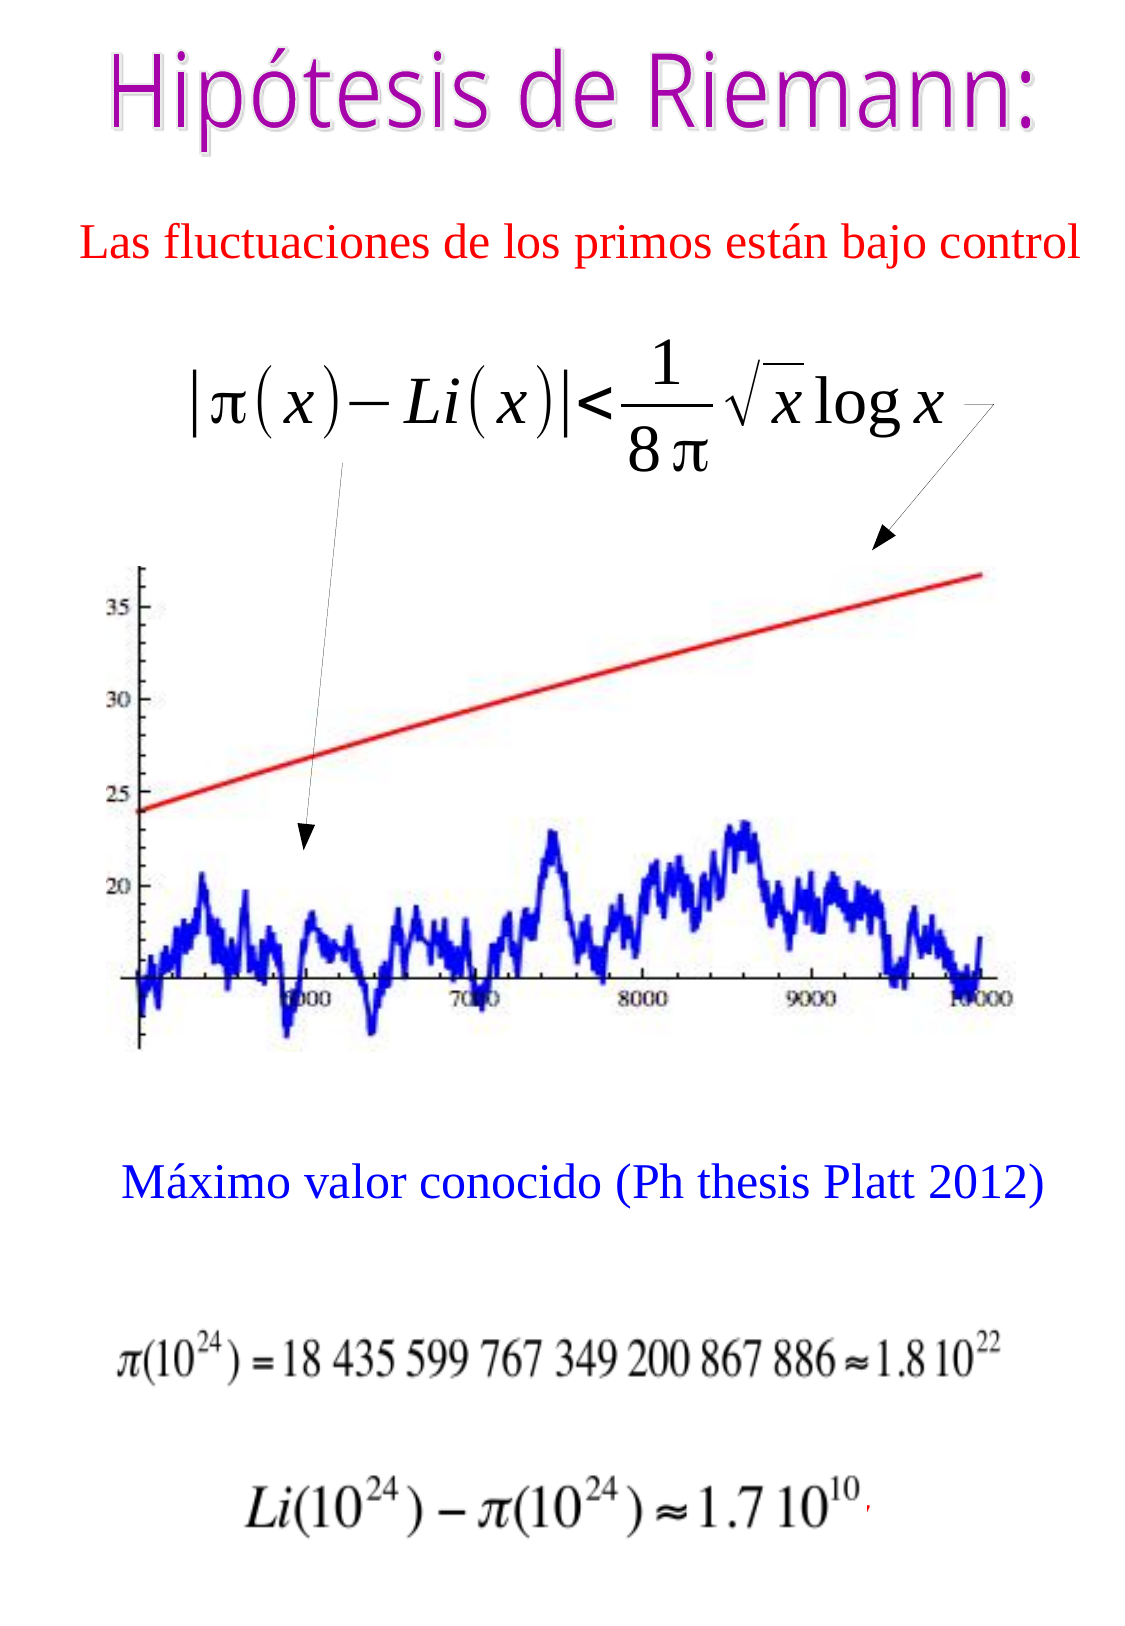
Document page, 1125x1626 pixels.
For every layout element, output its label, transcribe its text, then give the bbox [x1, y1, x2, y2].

text_box Hipótesis de Riemann: [433, 71, 442, 128]
text_box Hipótesis de Riemann: [252, 70, 297, 129]
text_box Máximo valor conocido (Ph thesis Platt 2012) [94, 1141, 1125, 1217]
text_box Hipótesis de Riemann: [651, 52, 697, 128]
chart [928, 441, 965, 485]
text_box Hipótesis de Riemann: [387, 70, 423, 129]
text_box Hipótesis de Riemann: [112, 52, 162, 128]
text_box Hipótesis de Riemann: [338, 70, 379, 129]
text_box <number> [806, 1480, 1041, 1589]
text_box Hipótesis de Riemann: [177, 71, 186, 128]
text_box Hipótesis de Riemann: [966, 70, 1007, 128]
text_box Hipótesis de Riemann: [705, 71, 714, 128]
text_box Hipótesis de Riemann: [302, 58, 332, 129]
text_box Hipótesis de Riemann: [725, 70, 767, 129]
text_box Hipótesis de Riemann: [858, 70, 897, 129]
picture [236, 1466, 867, 1548]
text_box Hipótesis de Riemann: [574, 70, 615, 129]
text_box Hipótesis de Riemann: [519, 47, 562, 129]
picture [111, 1322, 1004, 1395]
text_box Hipótesis de Riemann: [200, 70, 243, 154]
text_box Hipótesis de Riemann: [911, 70, 952, 128]
chart [165, 324, 965, 485]
text_box Hipótesis de Riemann: [778, 70, 847, 128]
text_box Las fluctuaciones de los primos están bajo control [64, 200, 1125, 577]
text_box Hipótesis de Riemann: [453, 70, 488, 129]
picture [106, 566, 1016, 1052]
